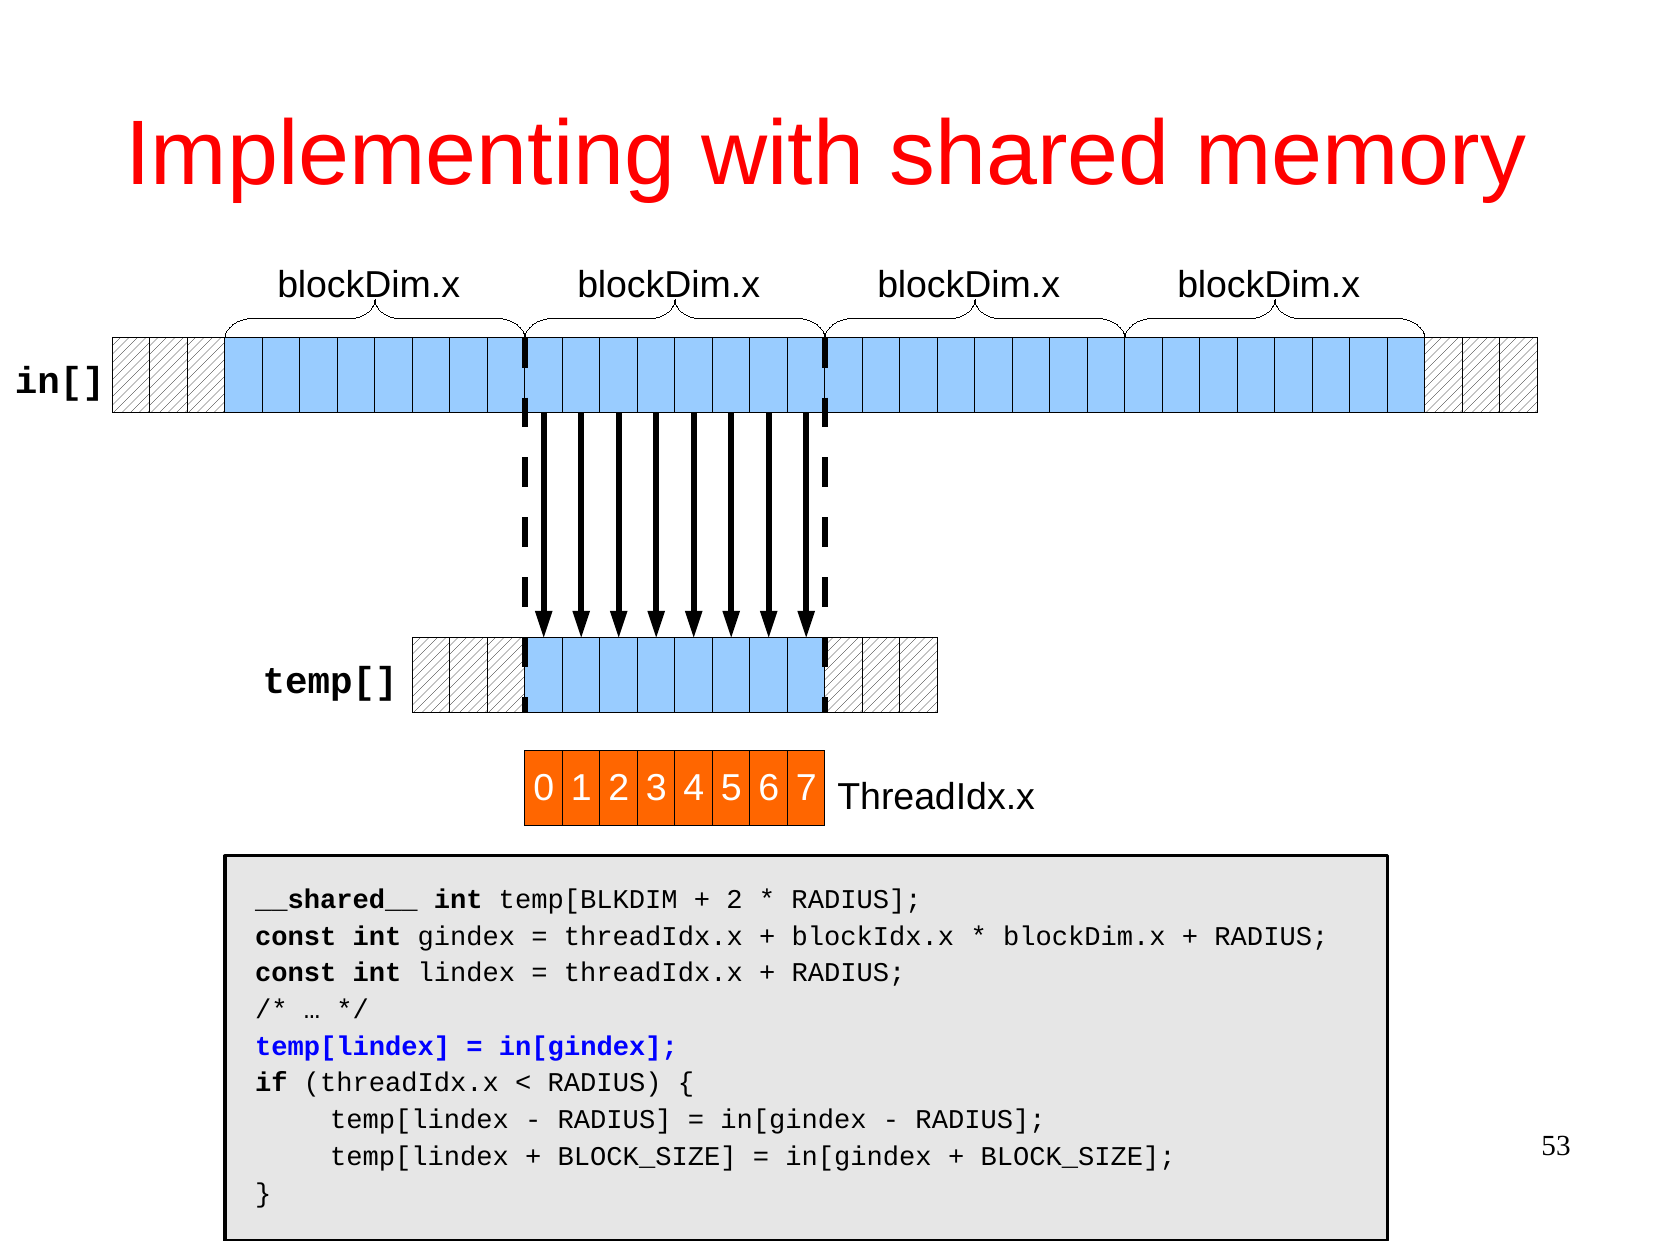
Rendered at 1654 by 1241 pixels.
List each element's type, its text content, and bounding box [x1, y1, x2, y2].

text_box __shared__ int temp[BLKDIM + 2 * RADIUS]; const int gindex = threadIdx.x + blockIdx.x * blockDim.x + RADIUS; const int lindex = threadIdx.x + RADIUS; /* … */ temp[lindex] = in[gindex]; if (threadIdx.x < RADIUS) { temp[lindex - RADIUS] = in[gindex - RADIUS]; temp[lindex + BLOCK_SIZE] = in[gindex + BLOCK_SIZE]; } [225, 855, 1388, 1241]
text_box ThreadIdx.x [825, 768, 1051, 826]
text_box [112, 337, 1538, 413]
text_box 7 [787, 750, 825, 826]
title Implementing with shared memory [82, 49, 1571, 257]
text_box in[] [0, 354, 120, 413]
text_box 1 [562, 750, 599, 826]
text_box blockDim.x [562, 256, 776, 314]
text_box blockDim.x [262, 256, 476, 314]
text_box temp[] [247, 654, 413, 713]
text_box 3 [637, 750, 674, 826]
text_box [412, 637, 938, 713]
text_box 5 [712, 750, 749, 826]
text_box blockDim.x [862, 256, 1076, 314]
text_box 4 [674, 750, 712, 826]
text_box 0 [524, 750, 562, 826]
text_box blockDim.x [1162, 256, 1376, 314]
text_box 6 [749, 750, 787, 826]
text_box 2 [599, 750, 637, 826]
